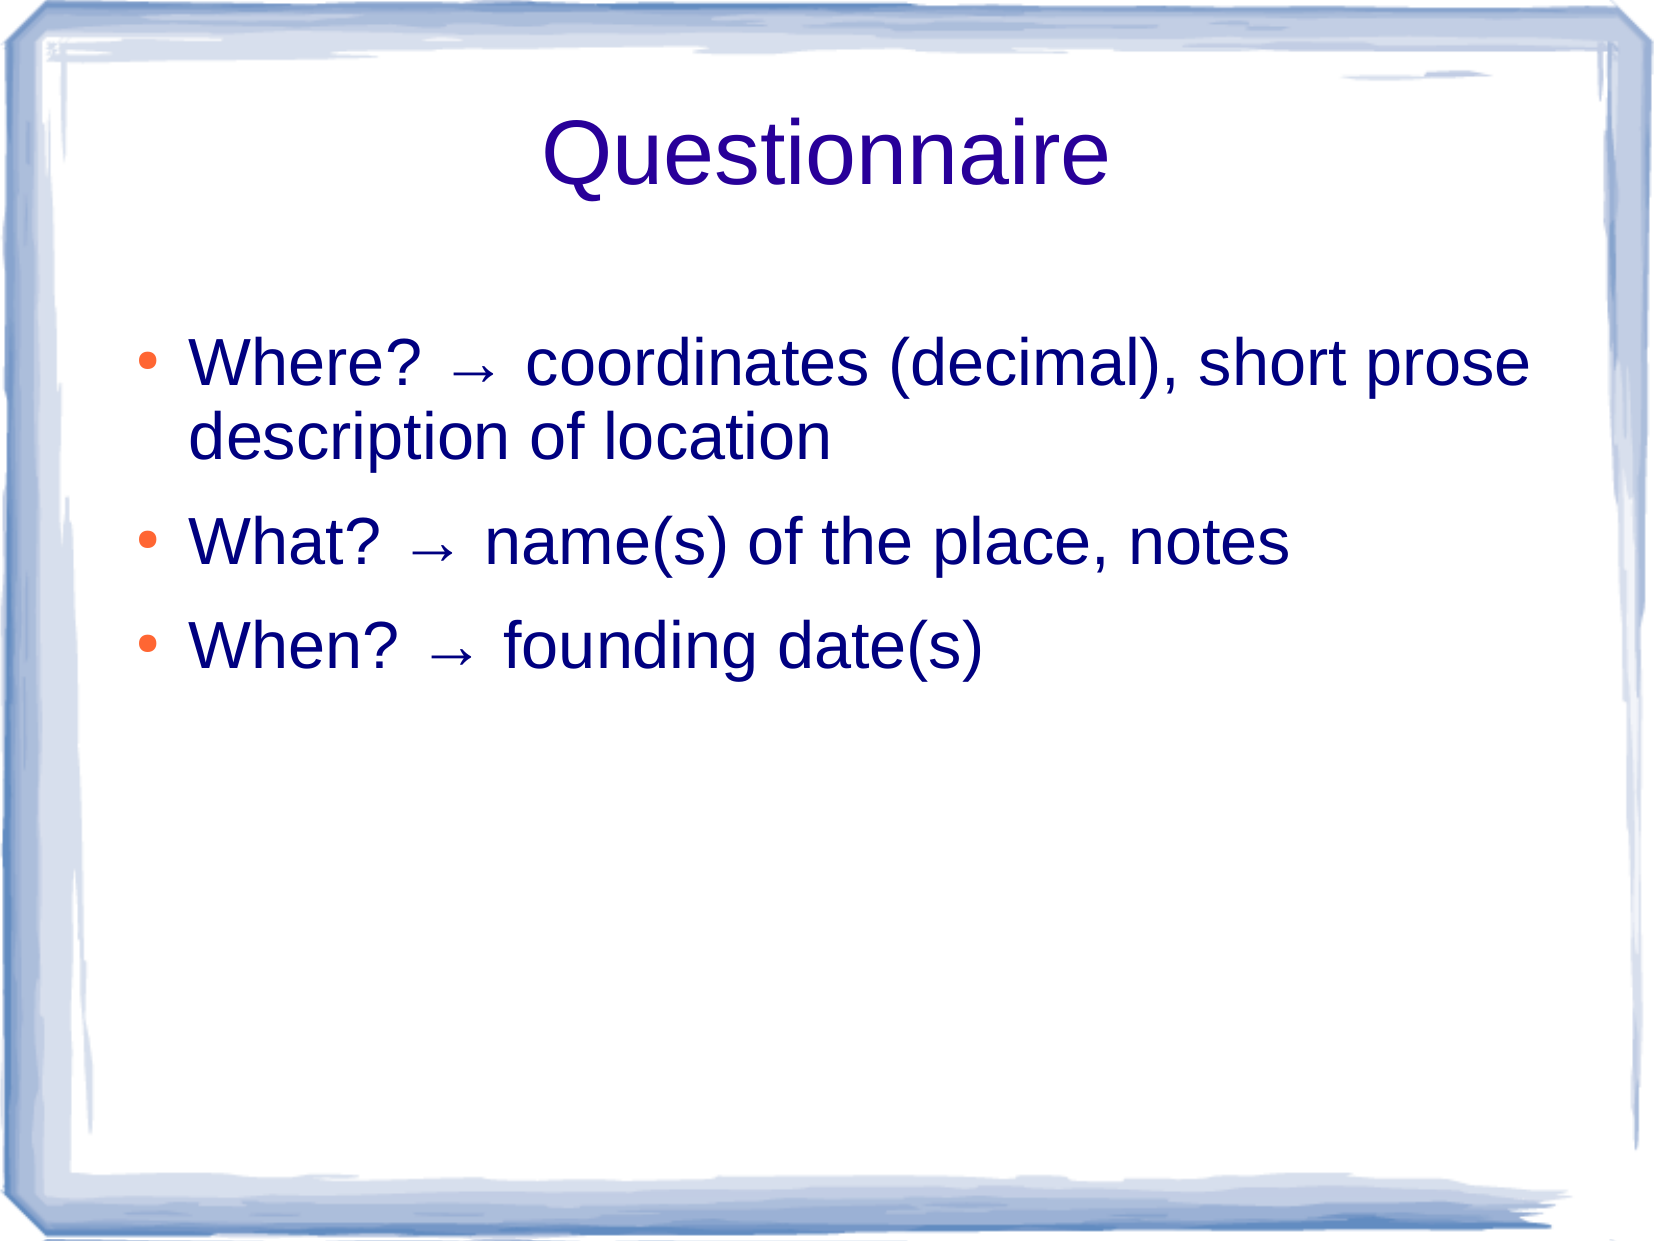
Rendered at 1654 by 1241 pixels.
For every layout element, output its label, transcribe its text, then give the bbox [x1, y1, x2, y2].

title Questionnaire [82, 49, 1571, 257]
list Where? → coordinates (decimal), short prose description of location What? → name(s) of the place, notes When? → founding date(s) [118, 324, 1571, 1004]
picture [0, 0, 1654, 1241]
